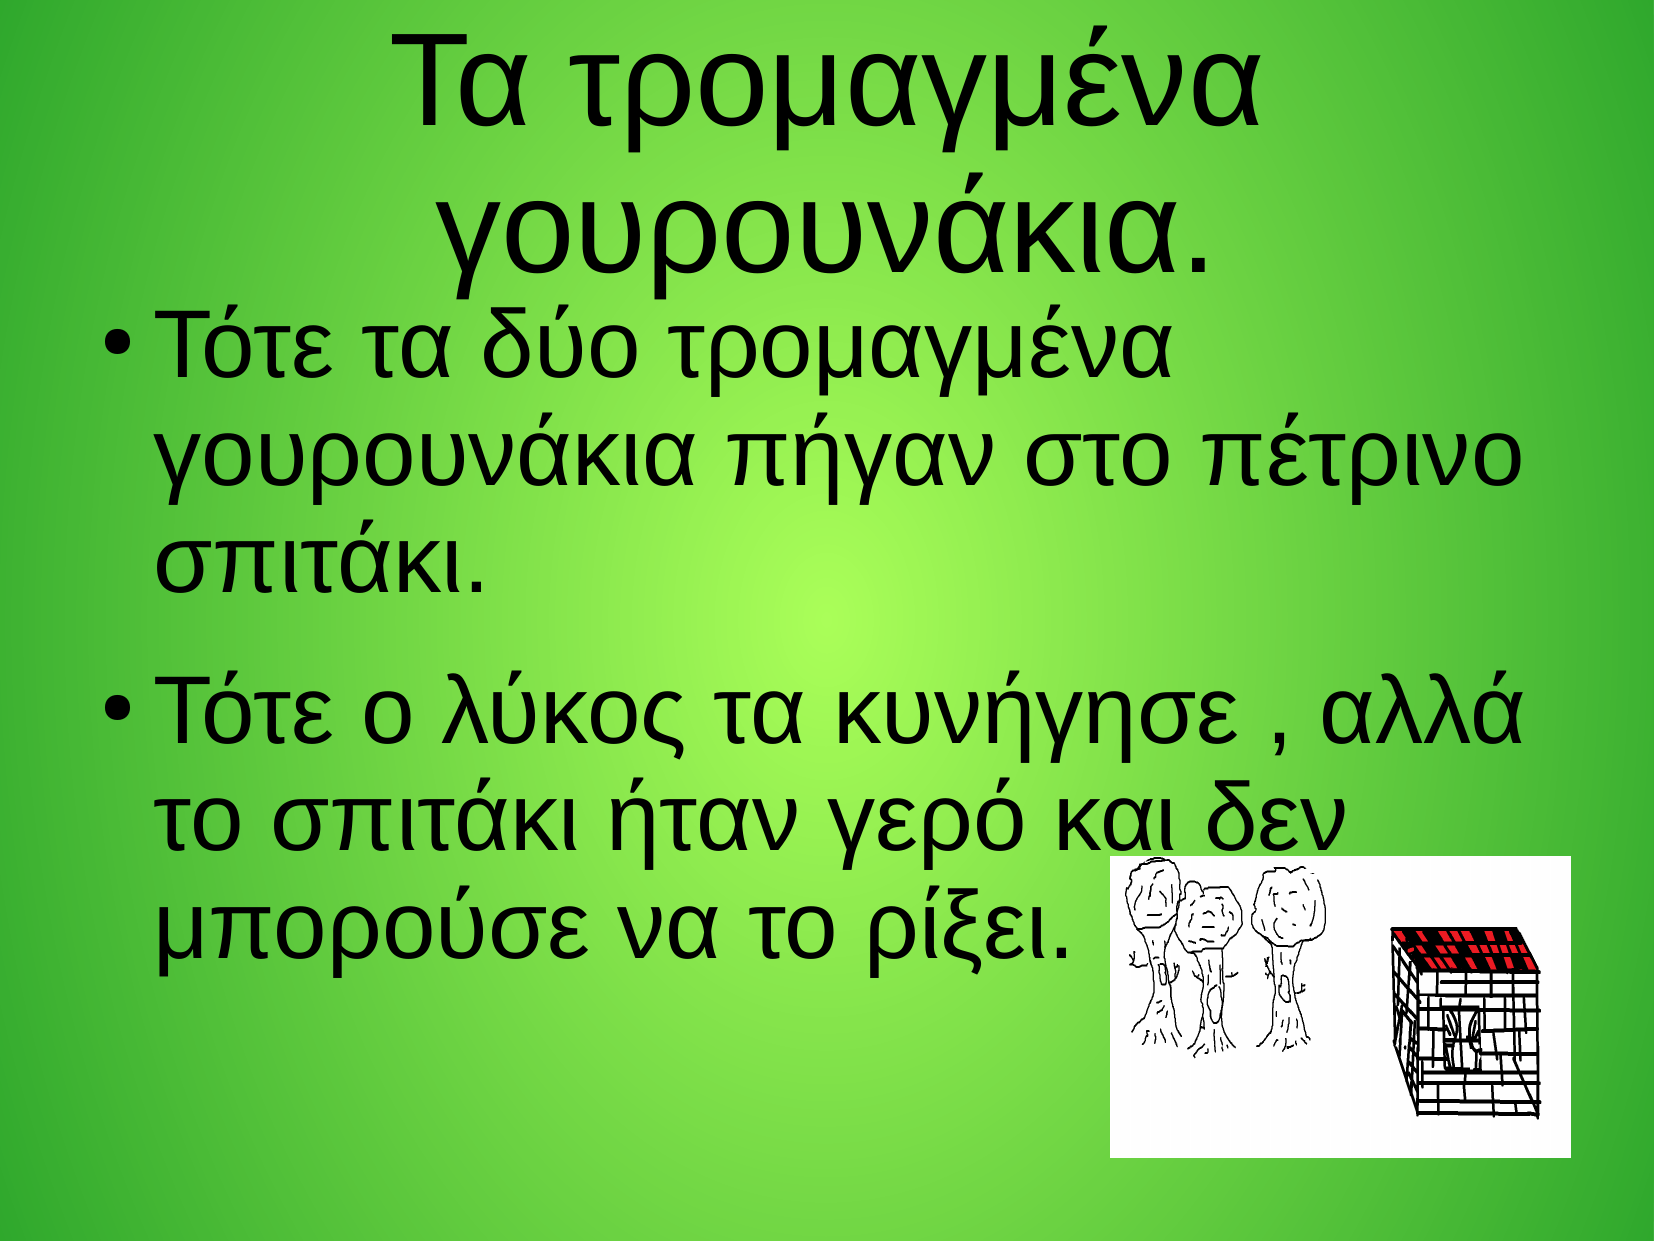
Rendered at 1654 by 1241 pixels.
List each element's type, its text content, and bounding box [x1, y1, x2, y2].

picture [1110, 856, 1571, 1158]
title Τα τρομαγμένα γουρουνάκια. [82, 5, 1571, 290]
list Τότε τα δύο τρομαγμένα γουρουνάκια πήγαν στο πέτρινο σπιτάκι. Τότε ο λύκος τα κυνήγησε , αλλά το σπιτάκι ήταν γερό και δεν μπορούσε να το ρίξει. [82, 290, 1571, 1010]
